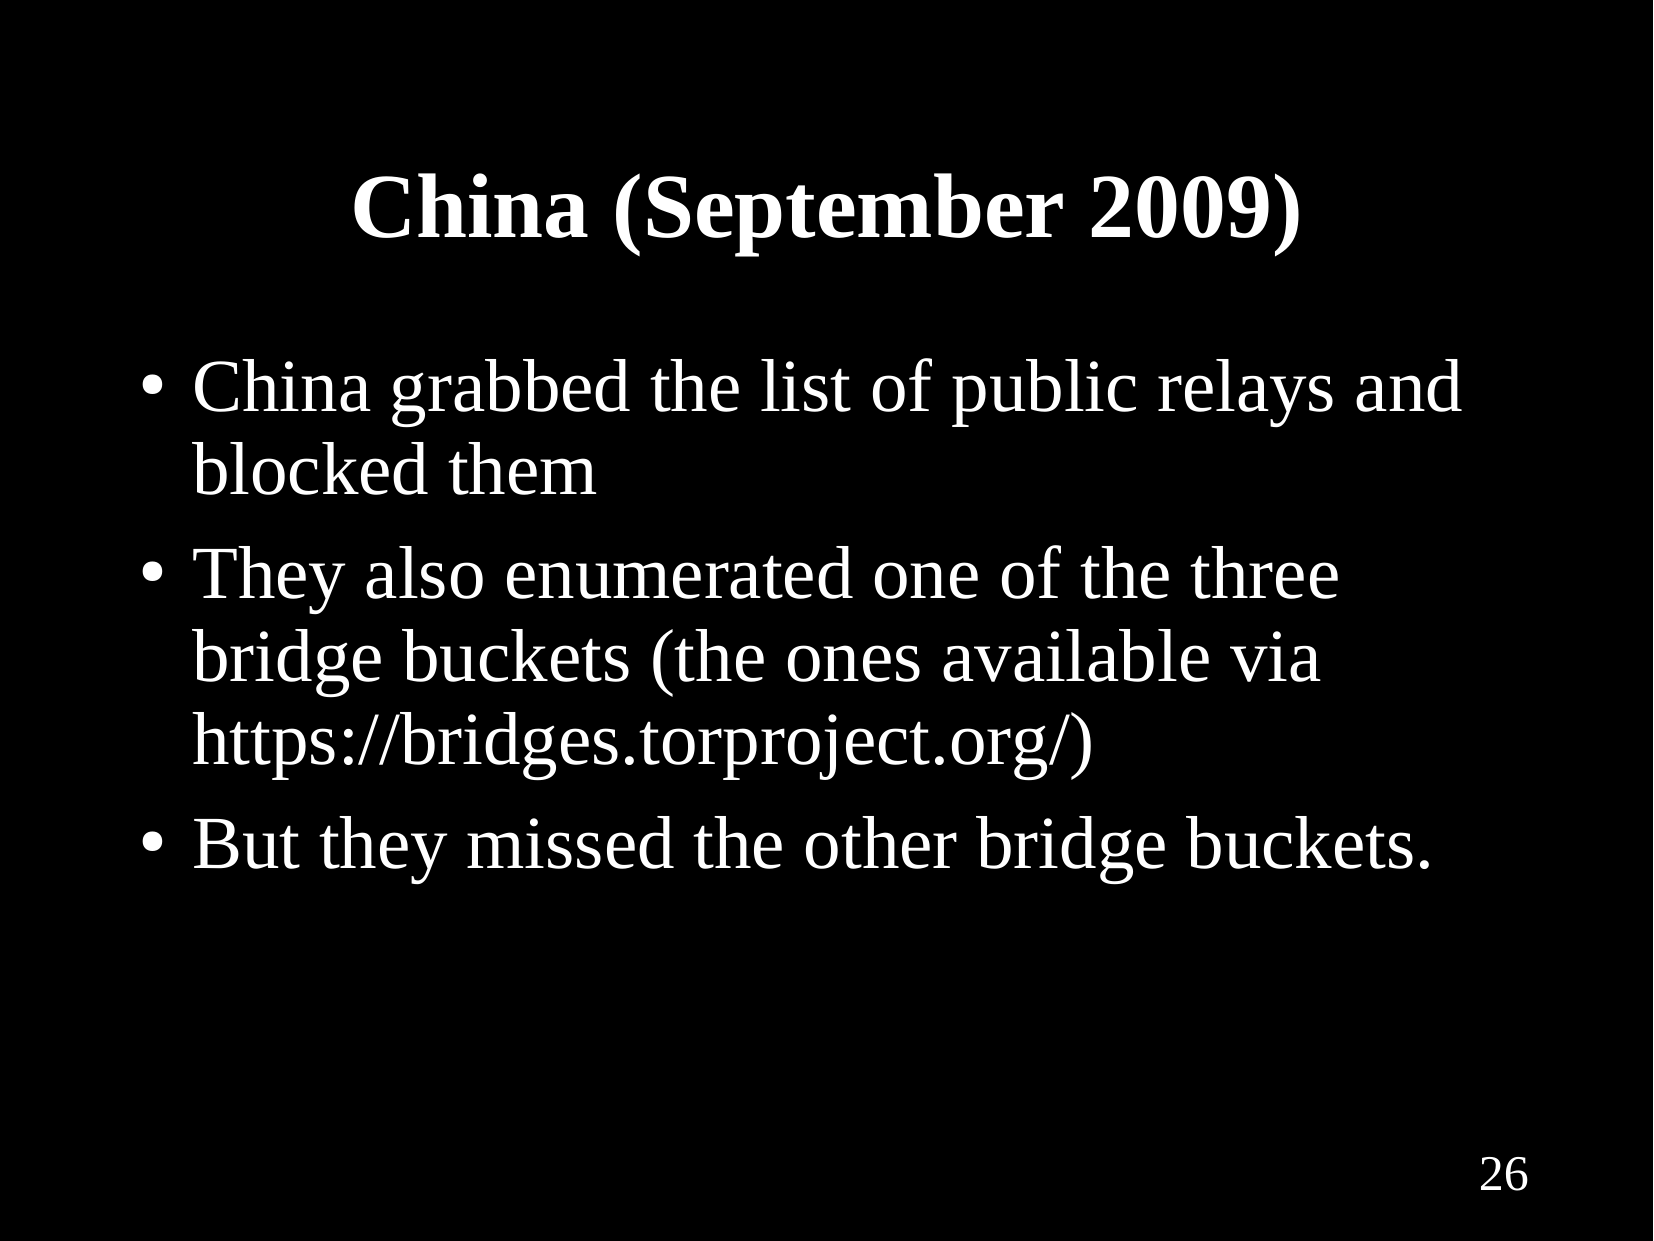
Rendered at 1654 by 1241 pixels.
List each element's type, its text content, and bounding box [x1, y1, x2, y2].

list China grabbed the list of public relays and blocked them They also enumerated one of the three bridge buckets (the ones available via https://bridges.torproject.org/) But they missed the other bridge buckets. [121, 344, 1534, 1127]
title China (September 2009) [121, 102, 1534, 311]
